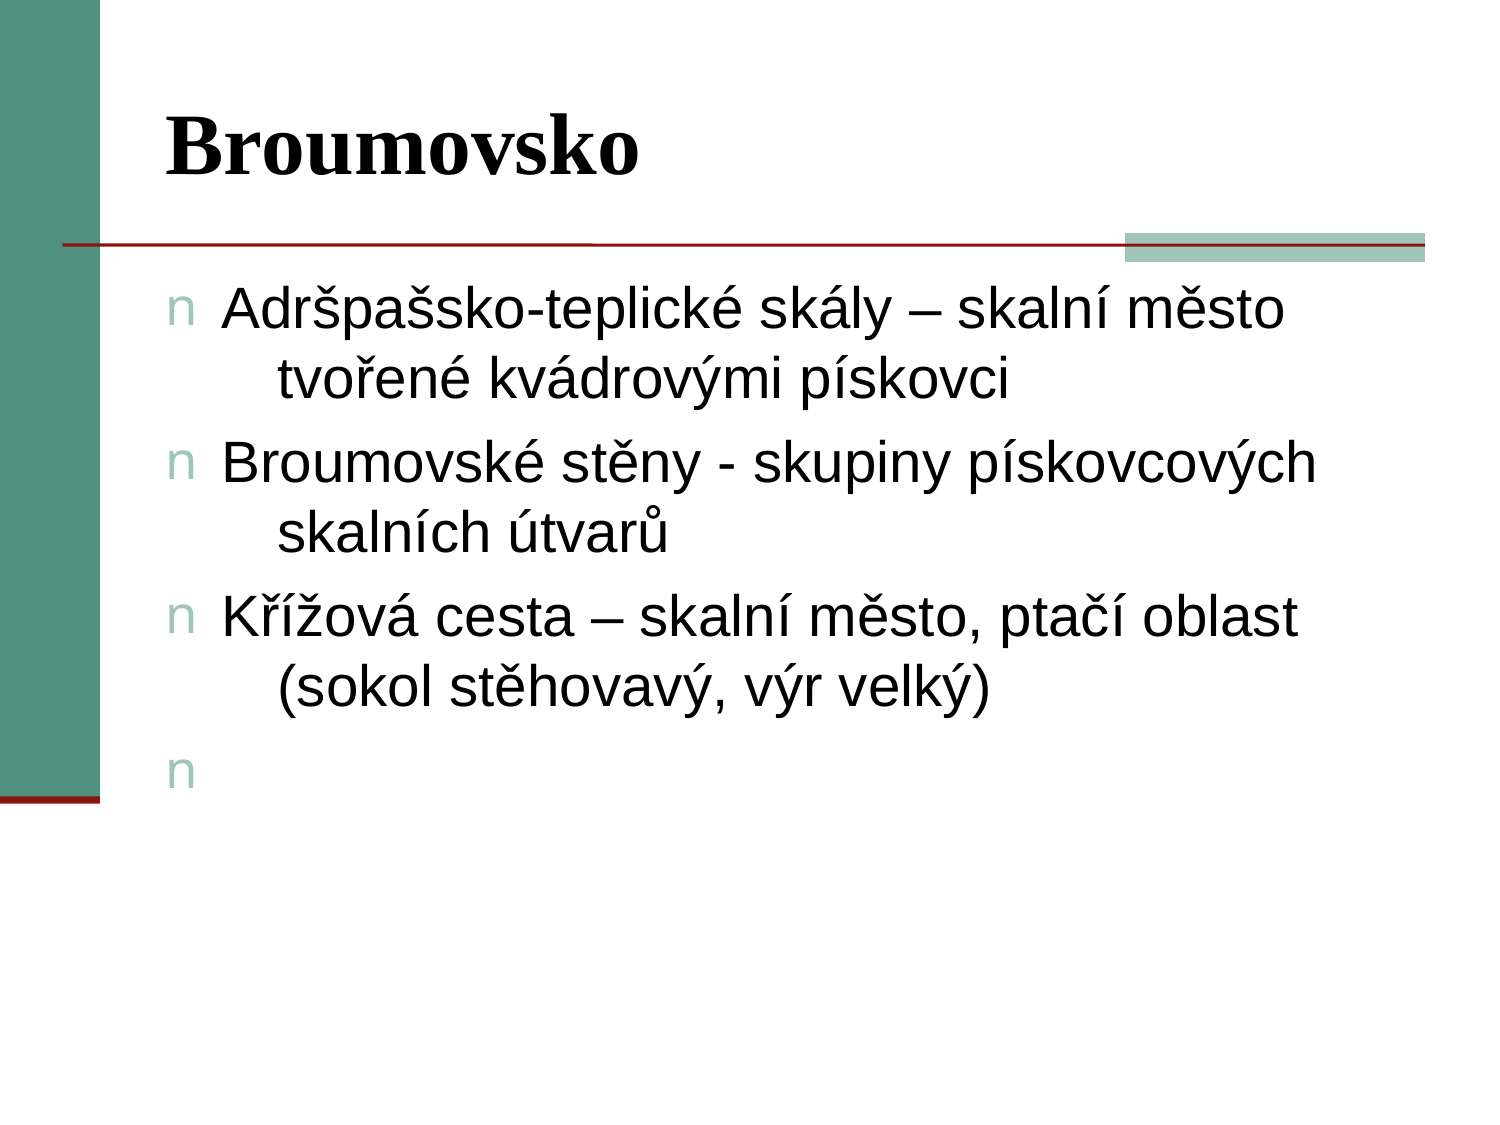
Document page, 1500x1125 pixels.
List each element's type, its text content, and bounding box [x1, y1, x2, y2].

list Adršpašsko-teplické skály – skalní město tvořené kvádrovými pískovci Broumovské stěny - skupiny pískovcových skalních útvarů Křížová cesta – skalní město, ptačí oblast (sokol stěhovavý, výr velký) [150, 262, 1426, 1006]
title Broumovsko [150, 45, 1426, 234]
